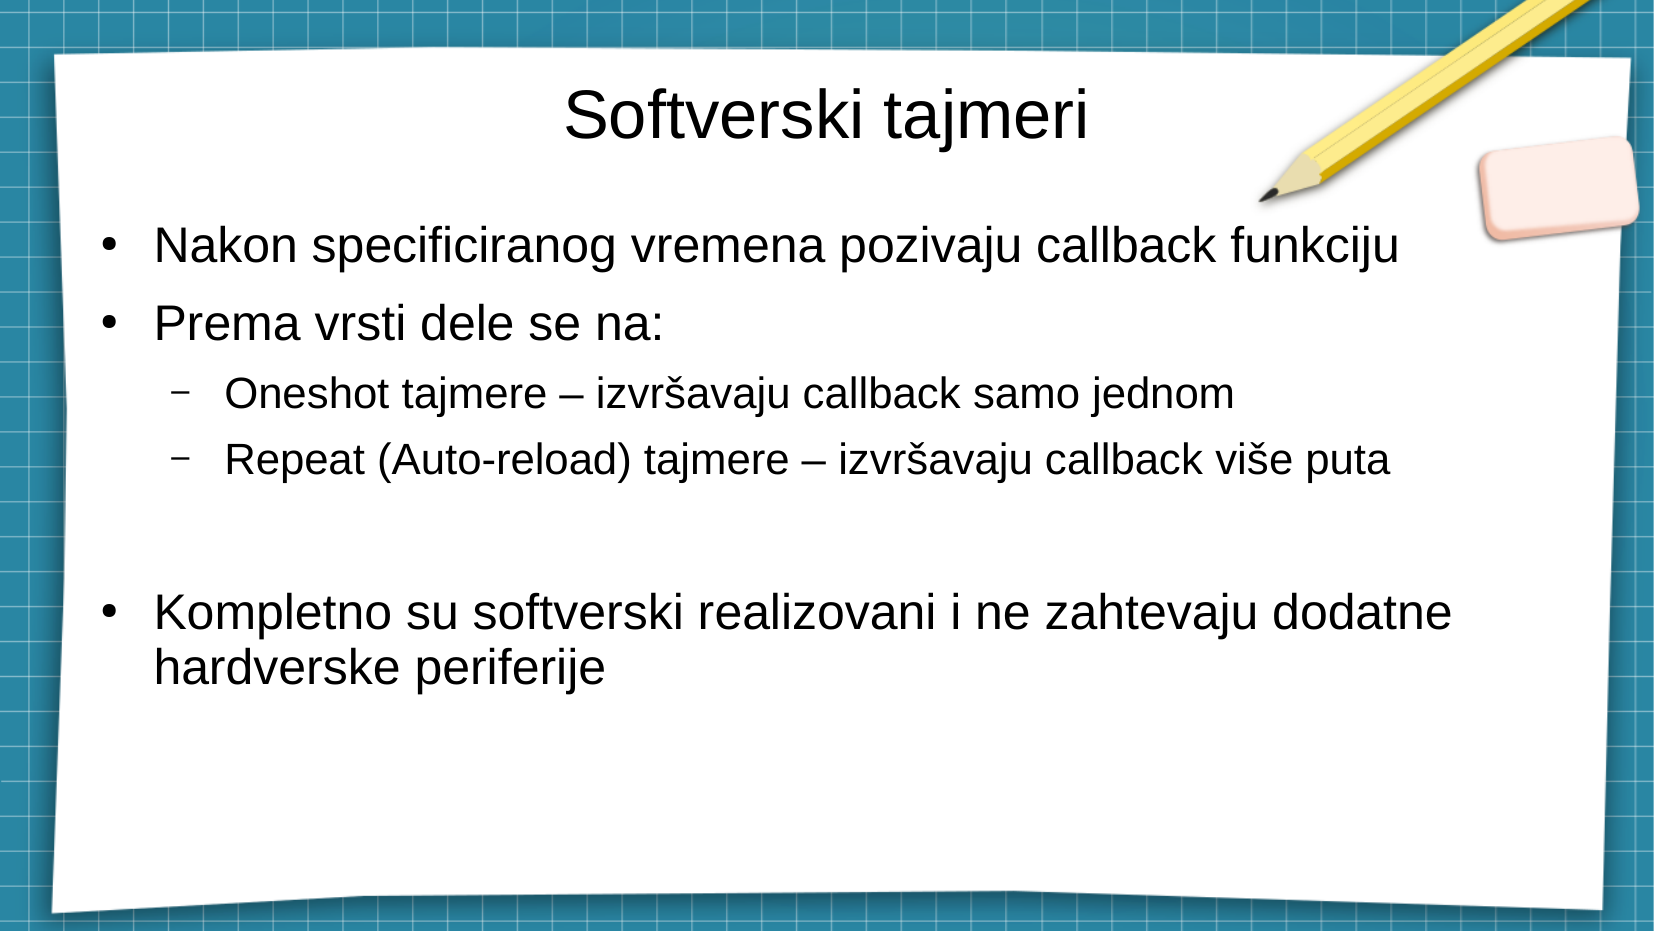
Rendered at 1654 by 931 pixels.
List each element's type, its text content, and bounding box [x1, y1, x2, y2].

title Softverski tajmeri [82, 37, 1571, 193]
list Nakon specificiranog vremena pozivaju callback funkciju Prema vrsti dele se na: Oneshot tajmere – izvršavaju callback samo jednom Repeat (Auto-reload) tajmere – izvršavaju callback više puta Kompletno su softverski realizovani i ne zahtevaju dodatne hardverske periferije [82, 217, 1571, 758]
picture [0, 0, 1654, 931]
